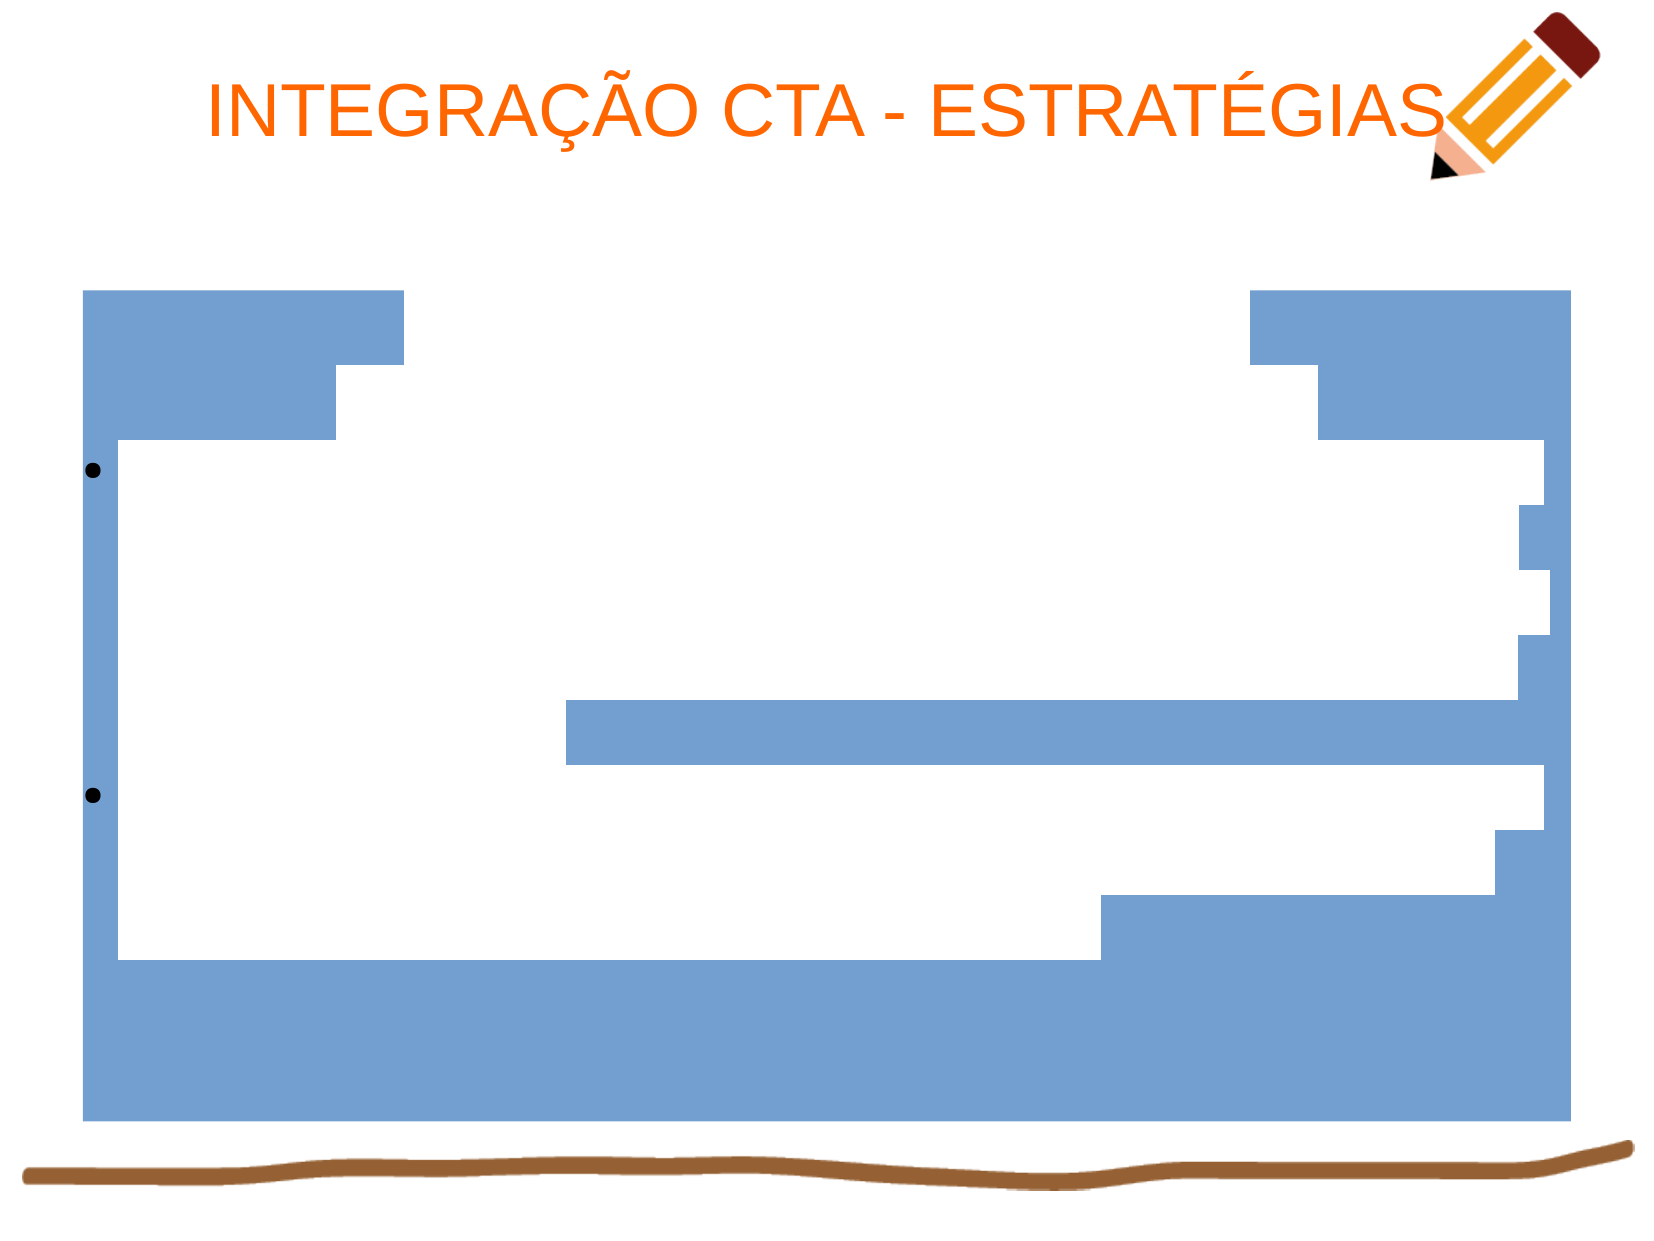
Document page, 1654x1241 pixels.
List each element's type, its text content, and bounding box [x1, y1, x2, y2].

text_box CONTROLE BASEADO EM CONGESTIONAMENTO - CBCL Se o sensor detecta 60% ou 100% de ocupação, e o tempo do semáforo vermelho está entre 25s e 39s, o semáforo oposto muda para o estado amarelo e o tempo restante do semáforo no estado vermelho é ajustado para 6; Se o sensor detecta 60% ou 100% de ocupação, e o tempo do semáforo vermelho é maior do que 39s, não é realizada nenhuma alteração. [82, 290, 1571, 1122]
picture [1430, 12, 1601, 181]
title INTEGRAÇÃO CTA - ESTRATÉGIAS [82, 49, 1571, 172]
picture [22, 1140, 1635, 1191]
